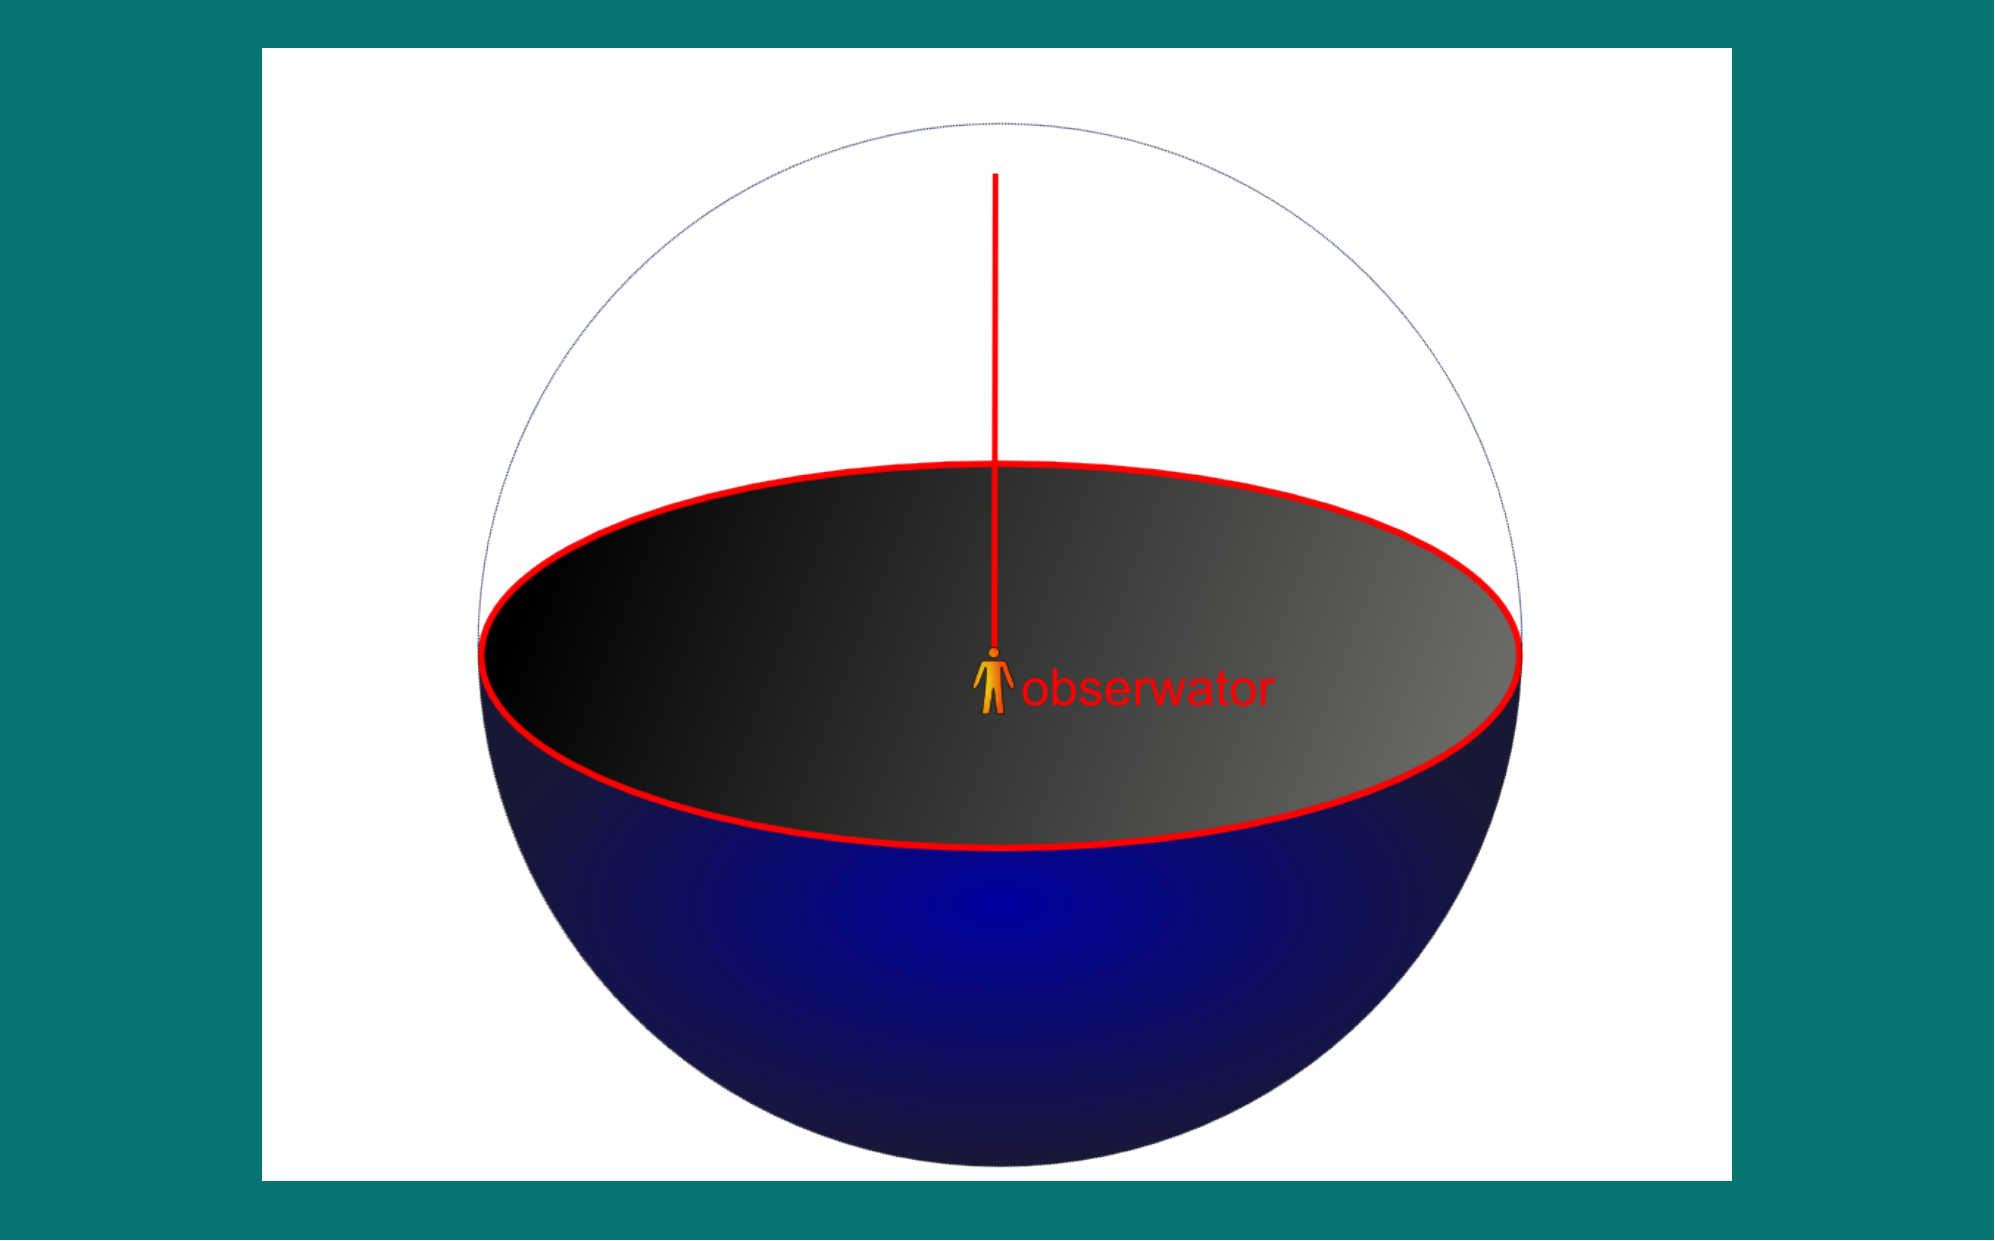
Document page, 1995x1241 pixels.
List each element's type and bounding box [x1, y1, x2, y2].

picture [262, 47, 1733, 1181]
